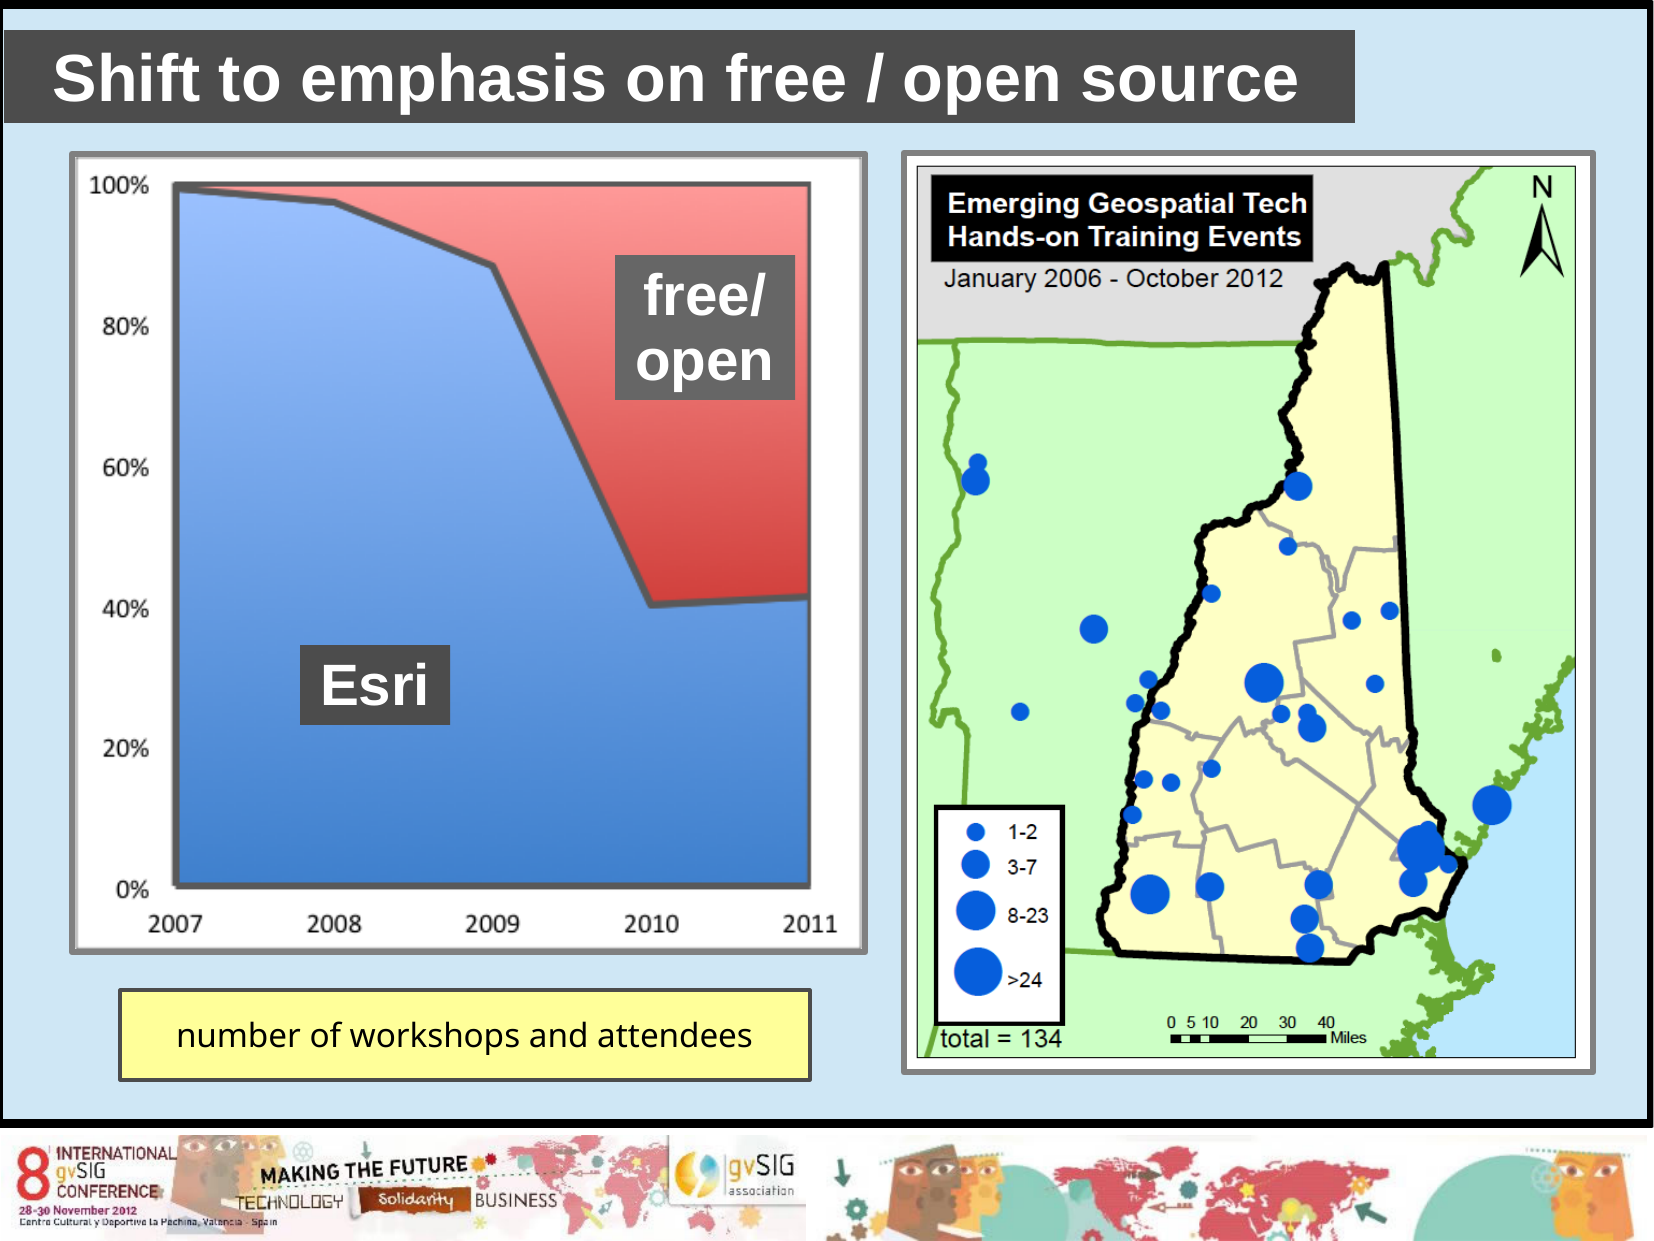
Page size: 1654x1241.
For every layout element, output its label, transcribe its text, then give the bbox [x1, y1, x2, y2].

text_box free/ open [615, 255, 796, 400]
text_box number of workshops and attendees [120, 990, 811, 1081]
text_box Esri [300, 645, 451, 725]
picture [1, 1135, 1647, 1241]
text_box [0, 4, 1652, 1124]
picture [75, 156, 863, 950]
picture [906, 155, 1591, 1070]
text_box Shift to emphasis on free / open source [37, 33, 1336, 123]
